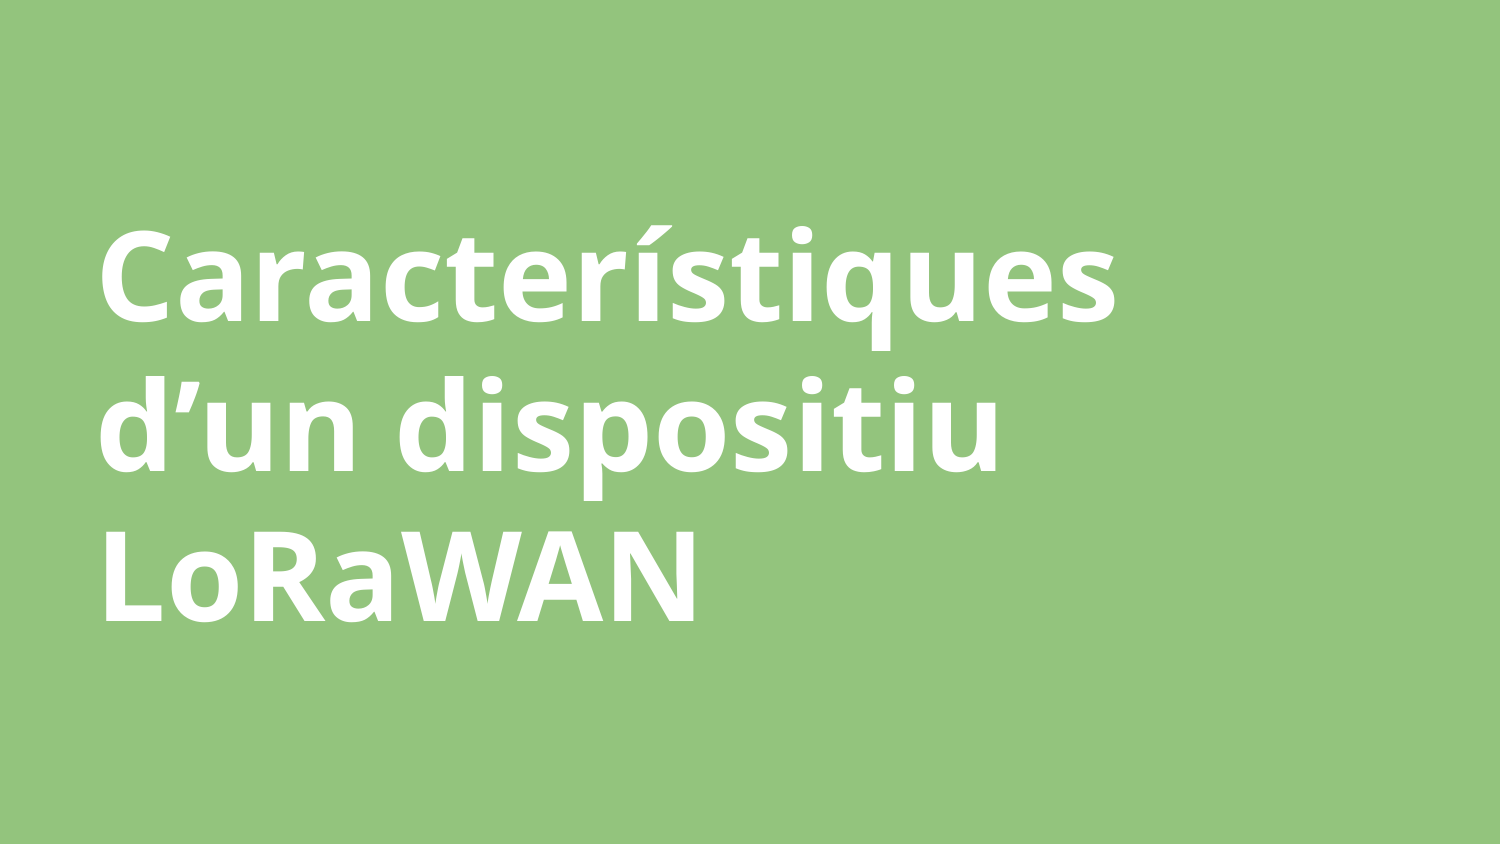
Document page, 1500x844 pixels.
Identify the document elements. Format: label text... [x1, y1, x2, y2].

title Característiques d’un dispositiu LoRaWAN [80, 86, 1170, 758]
